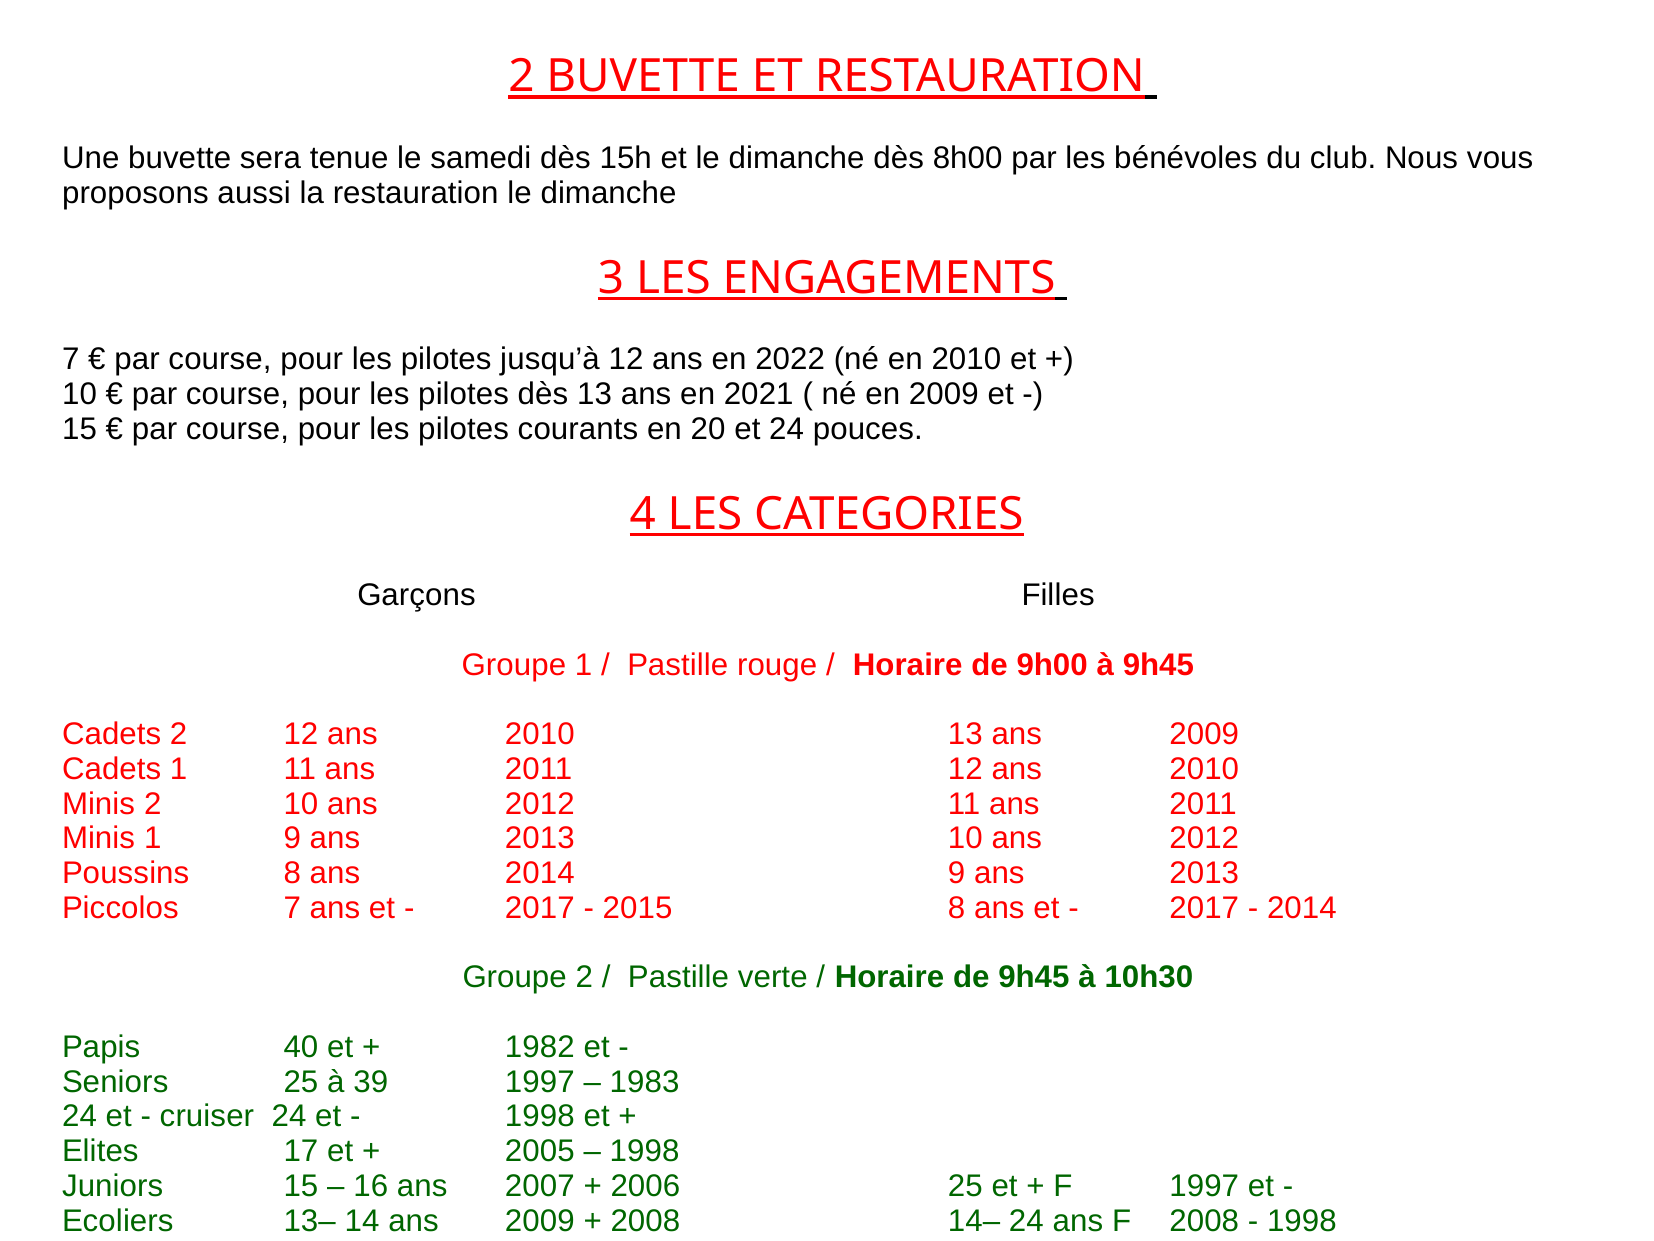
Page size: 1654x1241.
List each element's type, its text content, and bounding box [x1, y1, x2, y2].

text_box 2 BUVETTE ET RESTAURATION Une buvette sera tenue le samedi dès 15h et le dimanche dès 8h00 par les bénévoles du club. Nous vous proposons aussi la restauration le dimanche 3 LES ENGAGEMENTS 7 € par course, pour les pilotes jusqu’à 12 ans en 2022 (né en 2010 et +) 10 € par course, pour les pilotes dès 13 ans en 2021 ( né en 2009 et -) 15 € par course, pour les pilotes courants en 20 et 24 pouces. 4 LES CATEGORIES Garçons Filles Groupe 1 / Pastille rouge / Horaire de 9h00 à 9h45 Cadets 2 12 ans 2010 13 ans 2009 Cadets 1 11 ans 2011 12 ans 2010 Minis 2 10 ans 2012 11 ans 2011 Minis 1 9 ans 2013 10 ans 2012 Poussins 8 ans 2014 9 ans 2013 Piccolos 7 ans et - 2017 - 2015 8 ans et - 2017 - 2014 Groupe 2 / Pastille verte / Horaire de 9h45 à 10h30 Papis 40 et + 1982 et - Seniors 25 à 39 1997 – 1983 24 et - cruiser 24 et - 1998 et + Elites 17 et + 2005 – 1998 Juniors 15 – 16 ans 2007 + 2006 25 et + F 1997 et - Ecoliers 13– 14 ans 2009 + 2008 14– 24 ans F 2008 - 1998 [47, 35, 1619, 1215]
